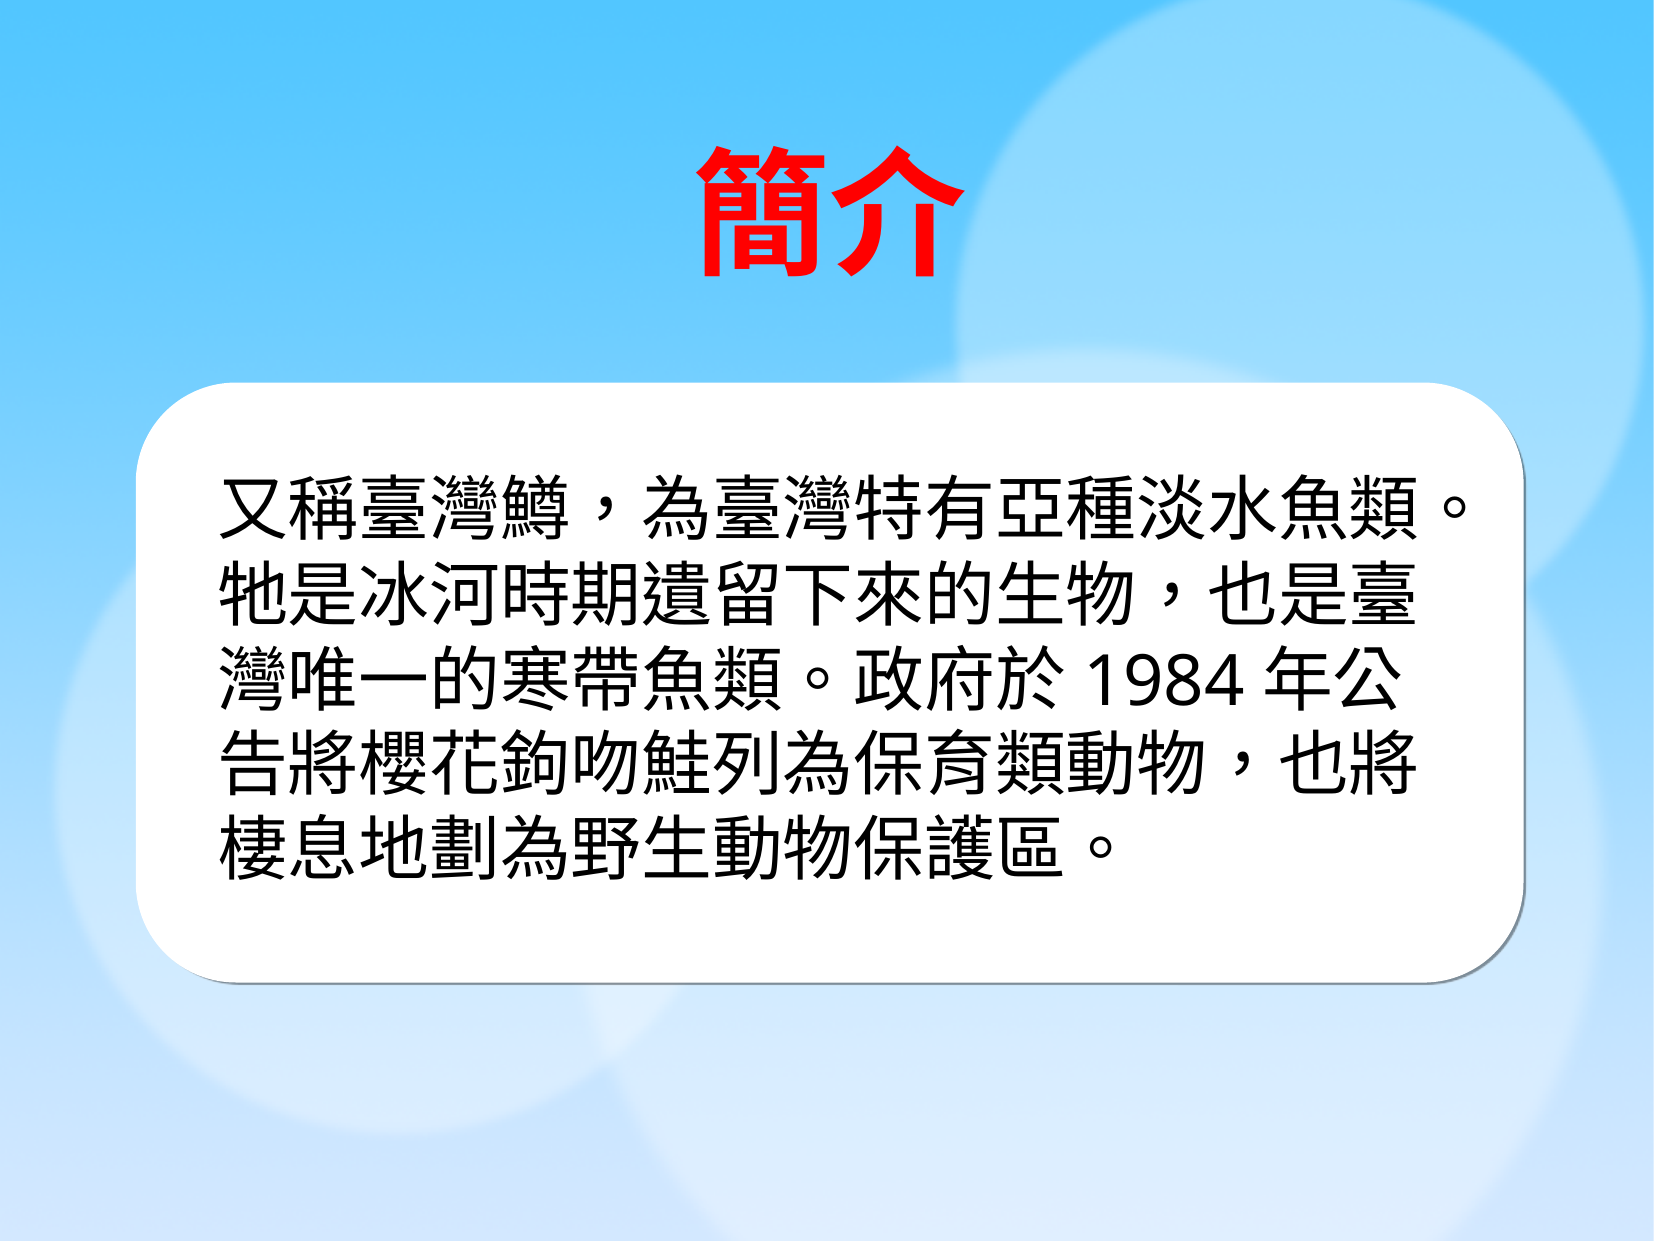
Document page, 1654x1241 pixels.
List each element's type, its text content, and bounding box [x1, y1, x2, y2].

picture [0, 0, 1654, 1241]
text_box 又稱臺灣鱒，為臺灣特有亞種淡水魚類。牠是冰河時期遺留下來的生物，也是臺灣唯一的寒帶魚類。政府於1984年公告將櫻花鉤吻鮭列為保育類動物，也將棲息地劃為野生動物保護區。 [202, 456, 1457, 897]
text_box 簡介 [677, 119, 983, 300]
text_box [135, 382, 1524, 983]
